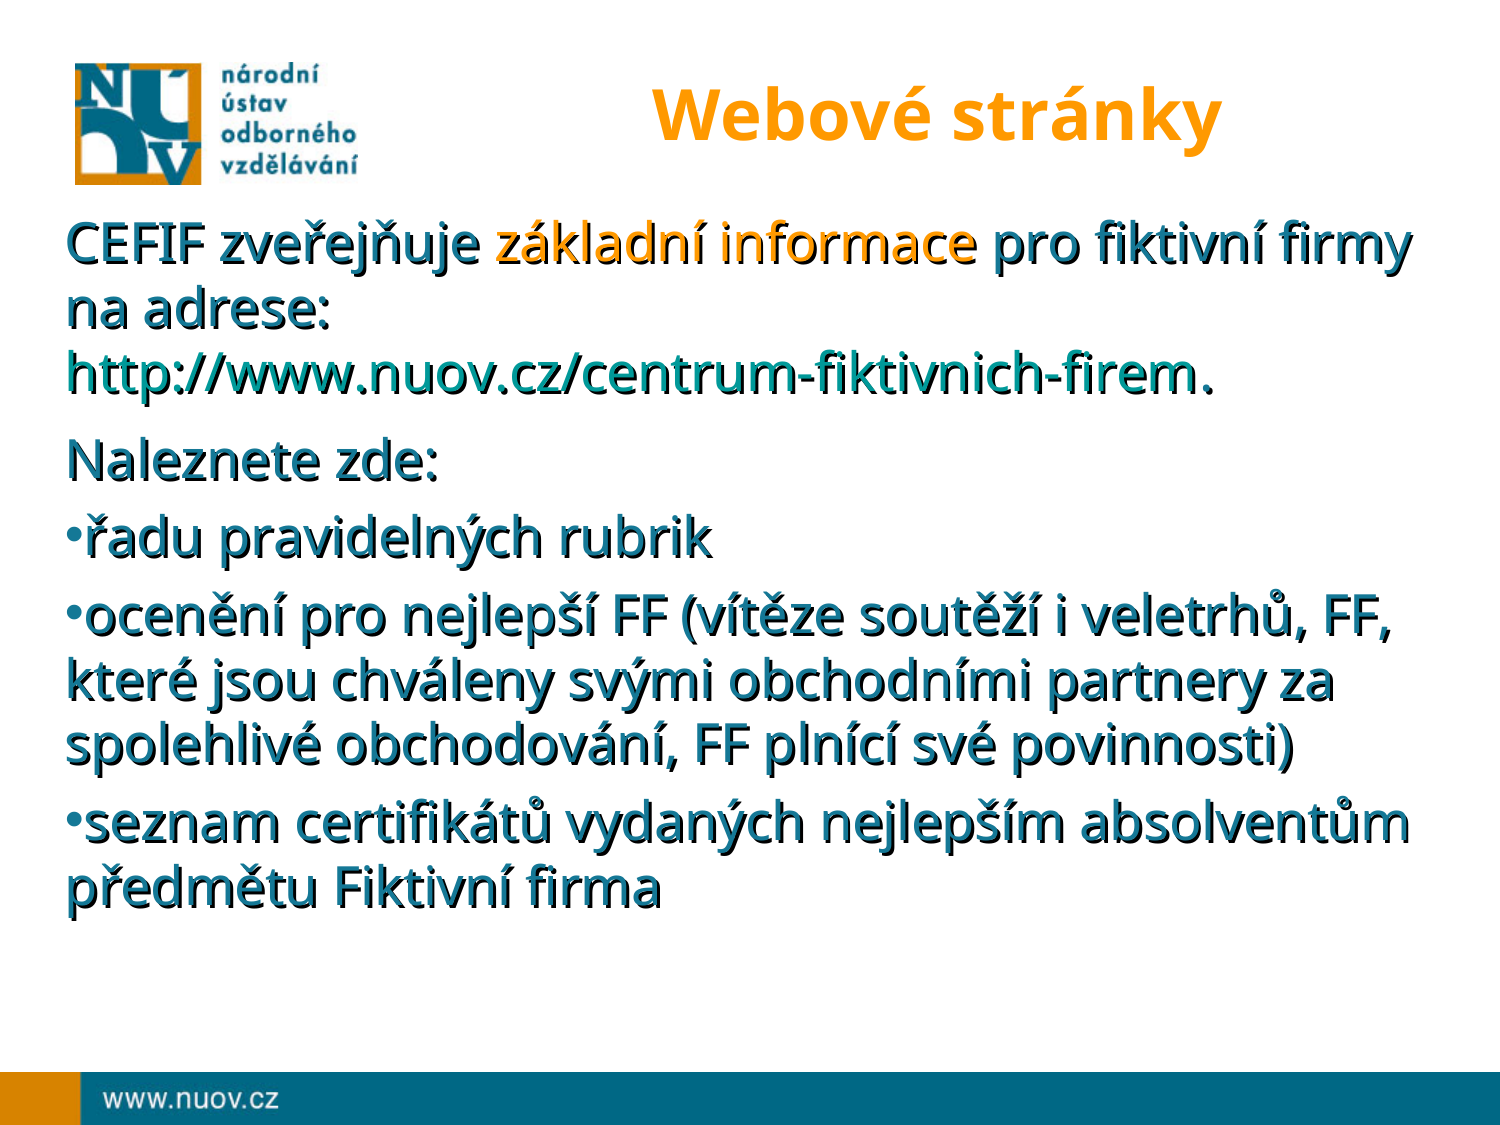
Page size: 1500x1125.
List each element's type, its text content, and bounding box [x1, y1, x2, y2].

text_box [75, 62, 358, 185]
text_box CEFIF zveřejňuje základní informace pro fiktivní firmy na adrese: http://www.nuov.cz/centrum-fiktivnich-firem. Naleznete zde: řadu pravidelných rubrik ocenění pro nejlepší FF (vítěze soutěží i veletrhů, FF, které jsou chváleny svými obchodními partnery za spolehlivé obchodování, FF plnící své povinnosti) seznam certifikátů vydaných nejlepším absolventům předmětu Fiktivní firma [49, 200, 1500, 924]
text_box [0, 1072, 1500, 1125]
text_box Webové stránky [425, 62, 1450, 163]
